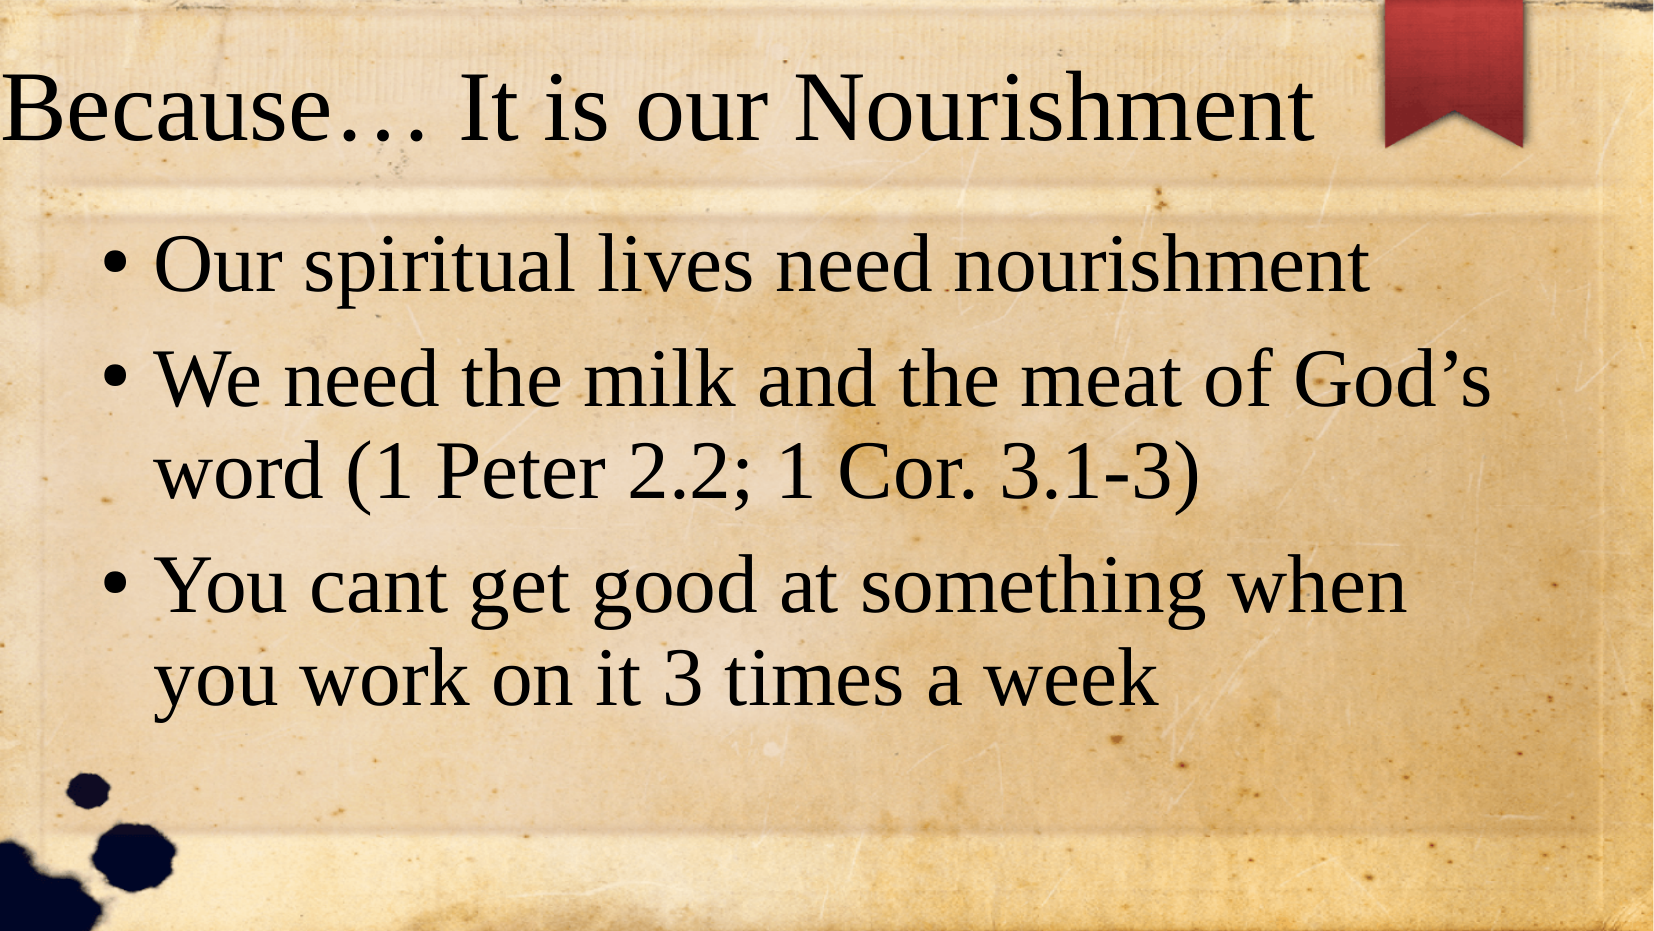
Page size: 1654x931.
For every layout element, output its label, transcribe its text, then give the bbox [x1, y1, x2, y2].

picture [0, 0, 1654, 931]
list Our spiritual lives need nourishment We need the milk and the meat of God’s word (1 Peter 2.2; 1 Cor. 3.1-3) You cant get good at something when you work on it 3 times a week [82, 217, 1538, 758]
title Because… It is our Nourishment [0, 31, 1388, 184]
